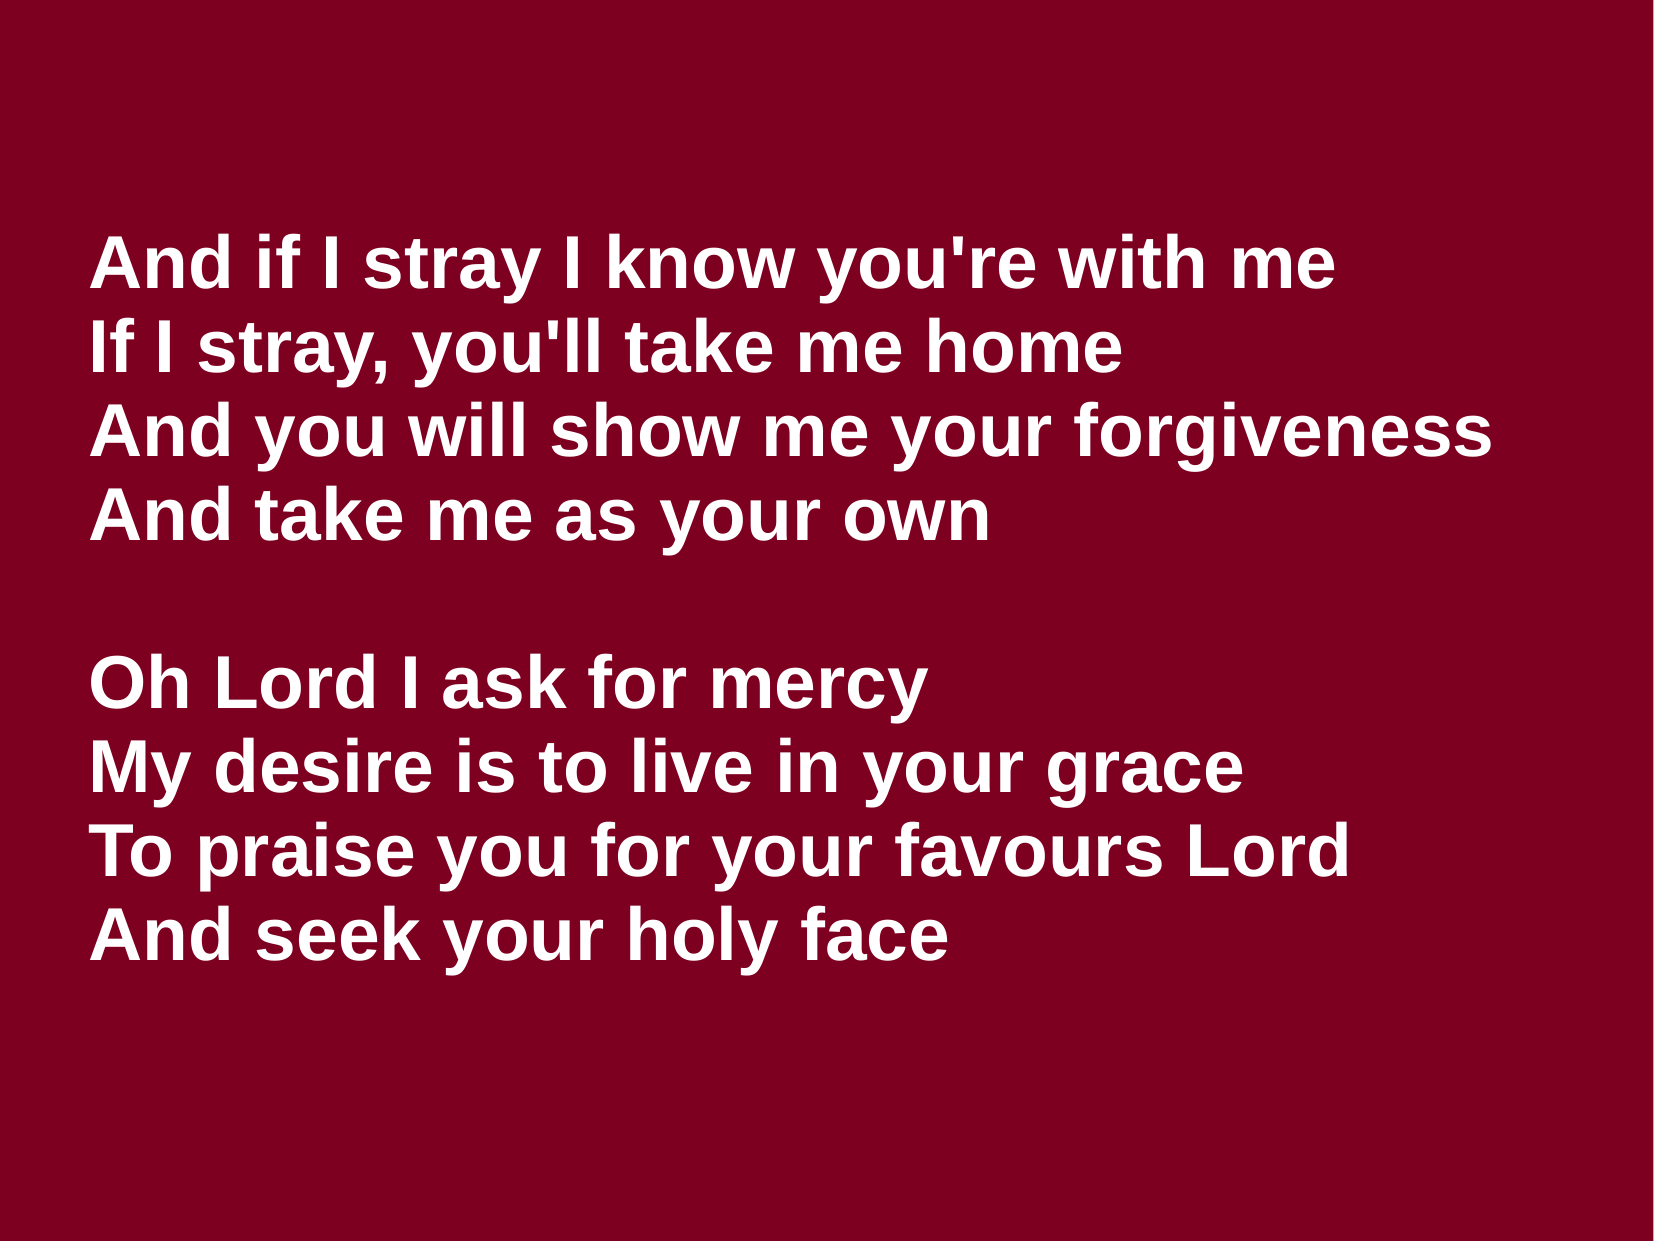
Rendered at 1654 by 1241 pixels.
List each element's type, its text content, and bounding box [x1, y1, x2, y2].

text_box And if I stray I know you're with me If I stray, you'll take me home And you will show me your forgiveness And take me as your own Oh Lord I ask for mercy My desire is to live in your grace To praise you for your favours Lord And seek your holy face [0, 0, 1654, 1241]
